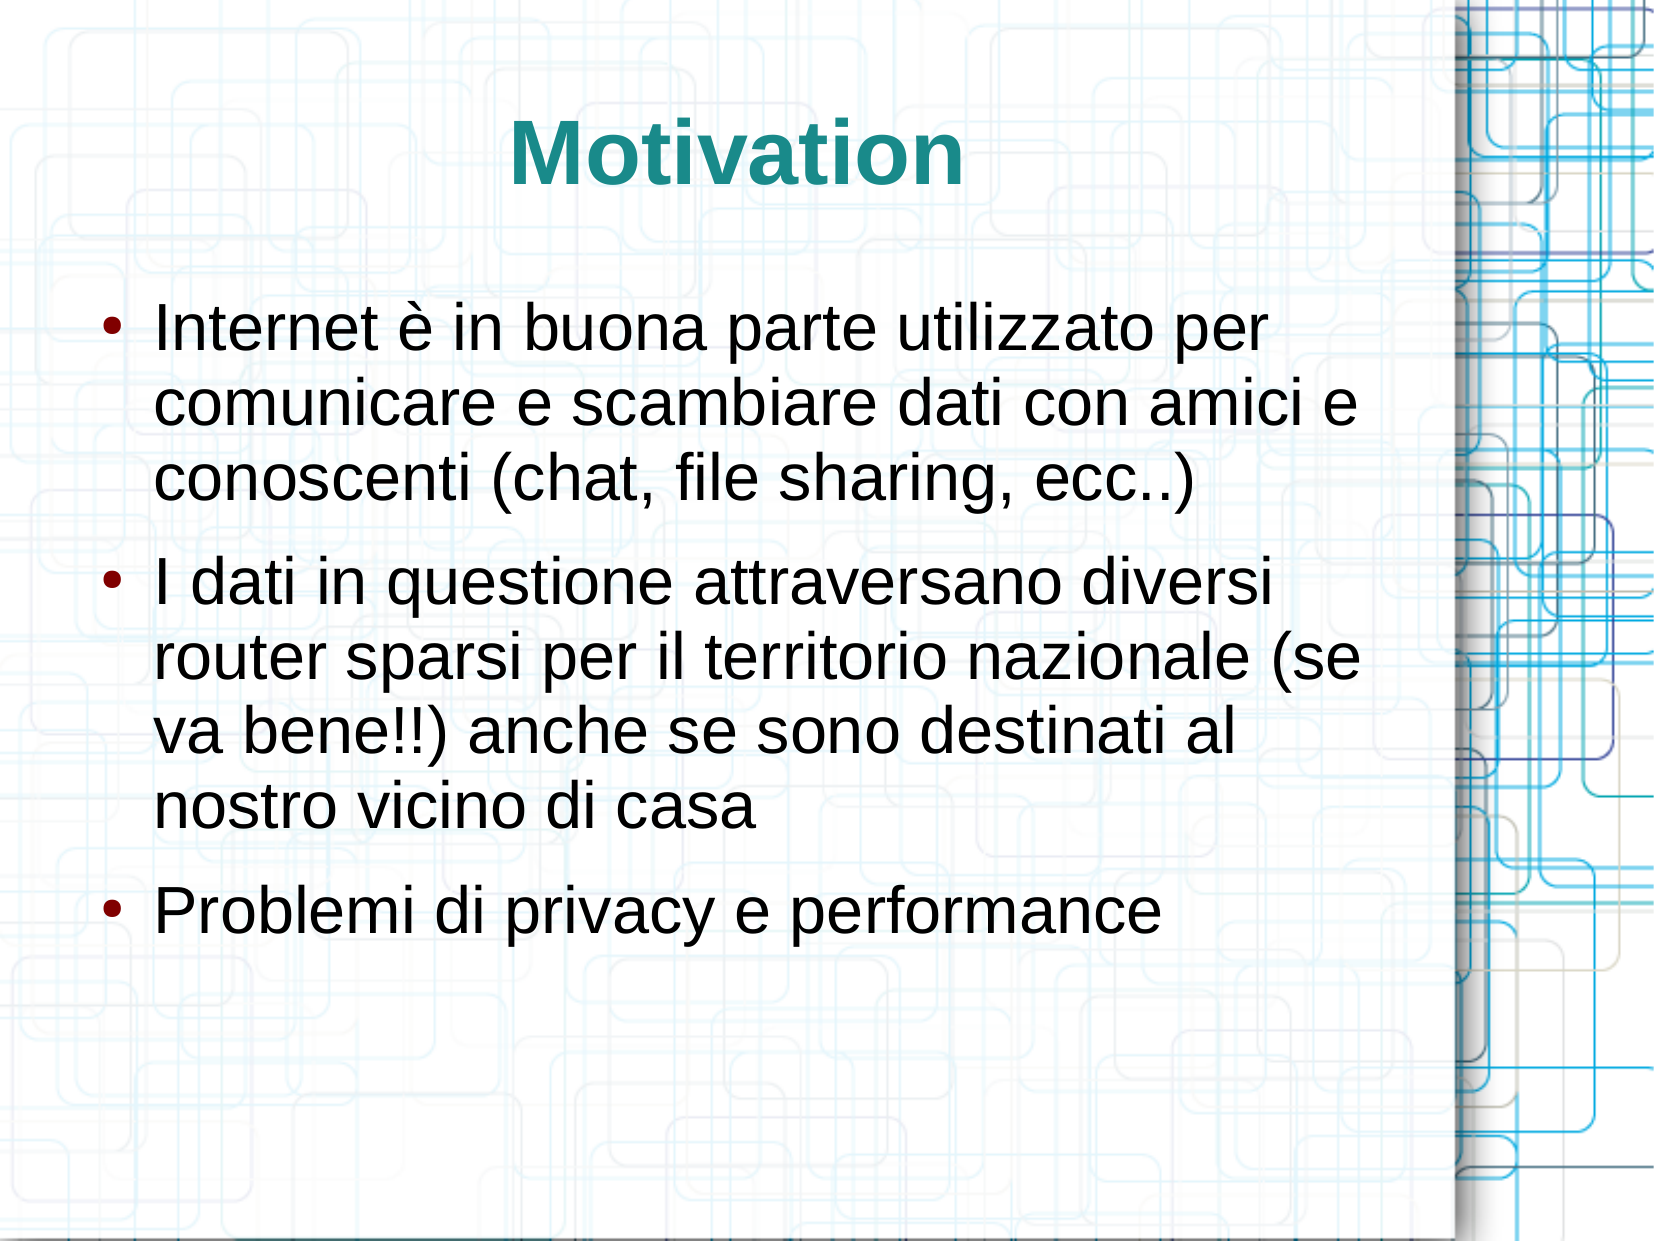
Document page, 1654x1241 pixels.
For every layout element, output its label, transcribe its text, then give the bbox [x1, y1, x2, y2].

picture [0, 0, 1654, 1241]
title Motivation [59, 49, 1418, 257]
list Internet è in buona parte utilizzato per comunicare e scambiare dati con amici e conoscenti (chat, file sharing, ecc..) I dati in questione attraversano diversi router sparsi per il territorio nazionale (se va bene!!) anche se sono destinati al nostro vicino di casa Problemi di privacy e performance [82, 290, 1418, 1241]
